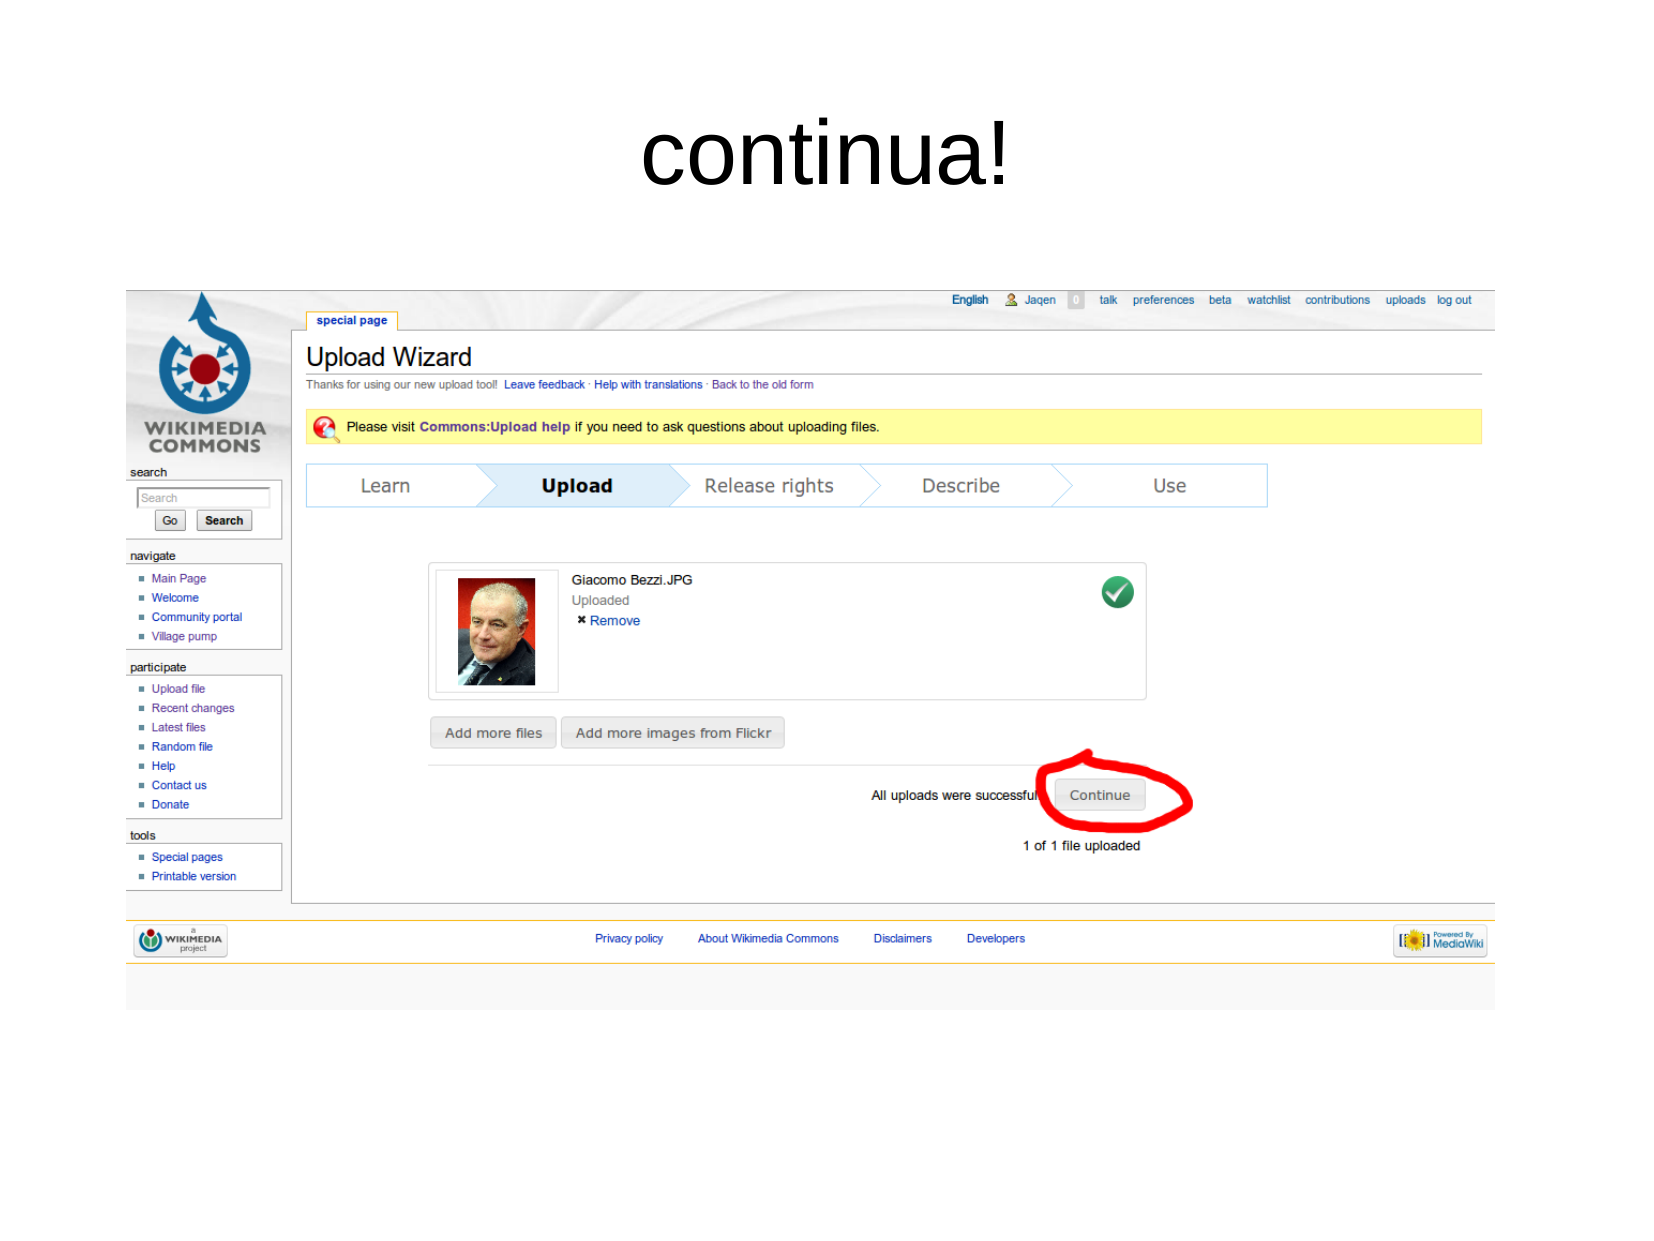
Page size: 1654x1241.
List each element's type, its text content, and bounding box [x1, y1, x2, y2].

picture [126, 290, 1495, 1010]
title continua! [82, 49, 1571, 257]
